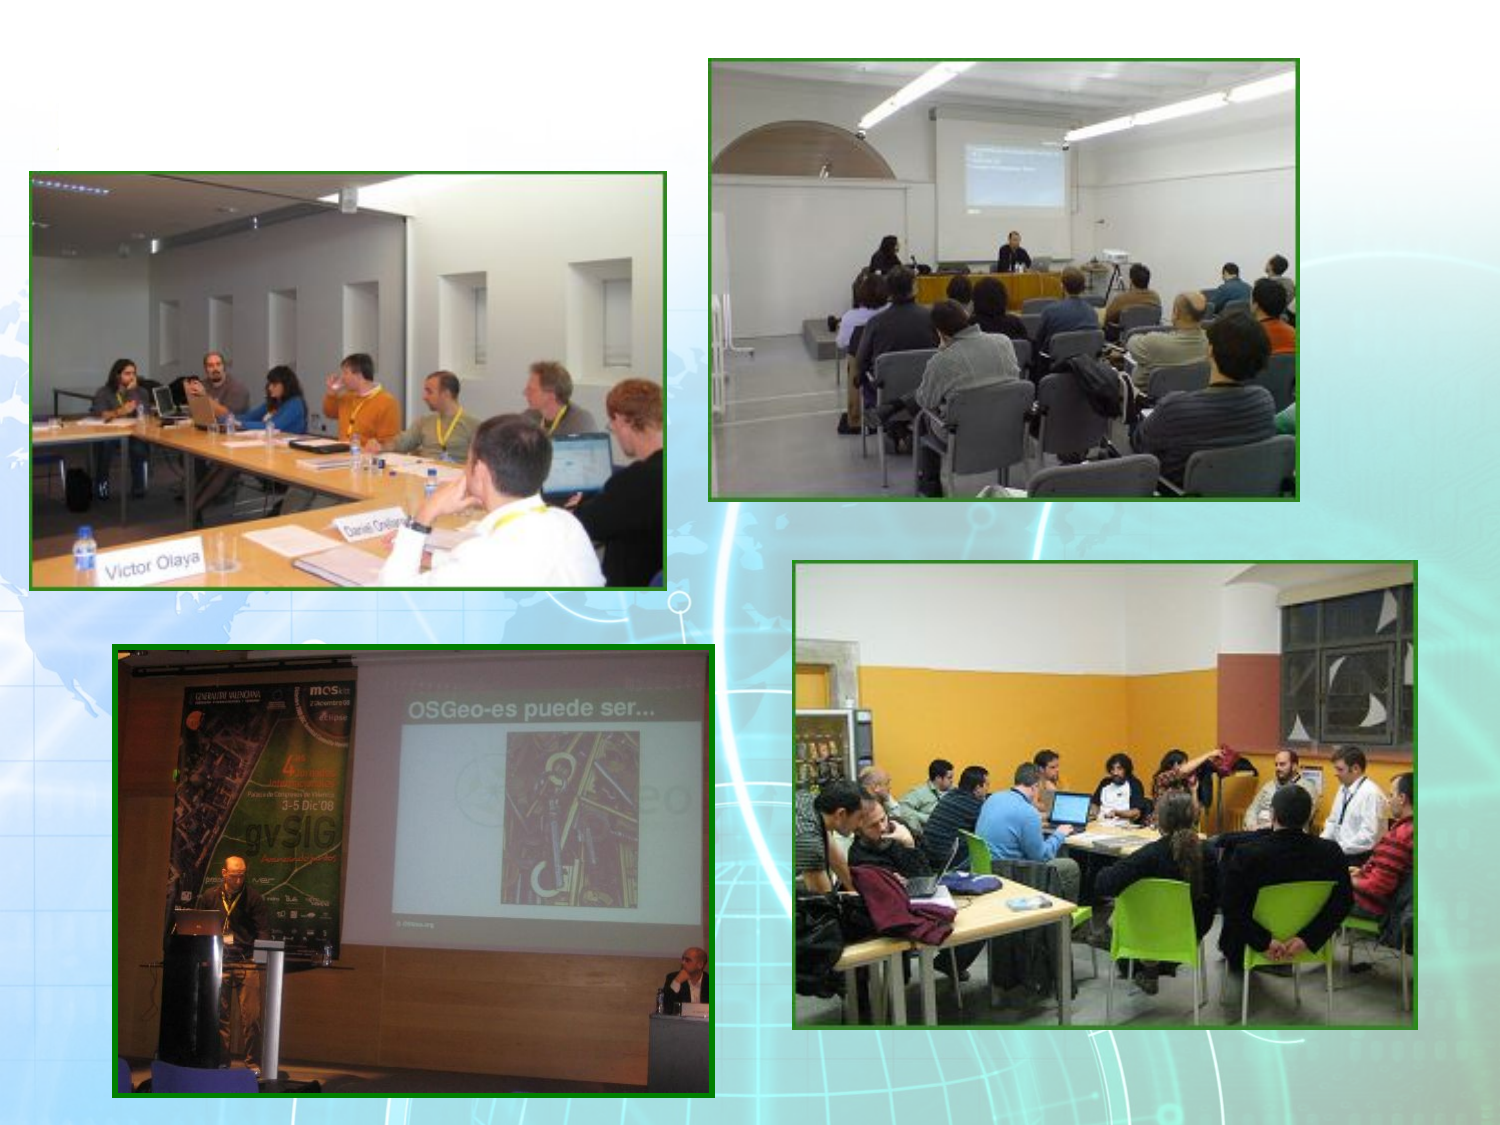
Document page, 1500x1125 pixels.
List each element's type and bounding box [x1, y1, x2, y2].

picture [118, 649, 709, 1093]
picture [792, 560, 1418, 1030]
picture [29, 171, 667, 591]
picture [708, 58, 1300, 502]
